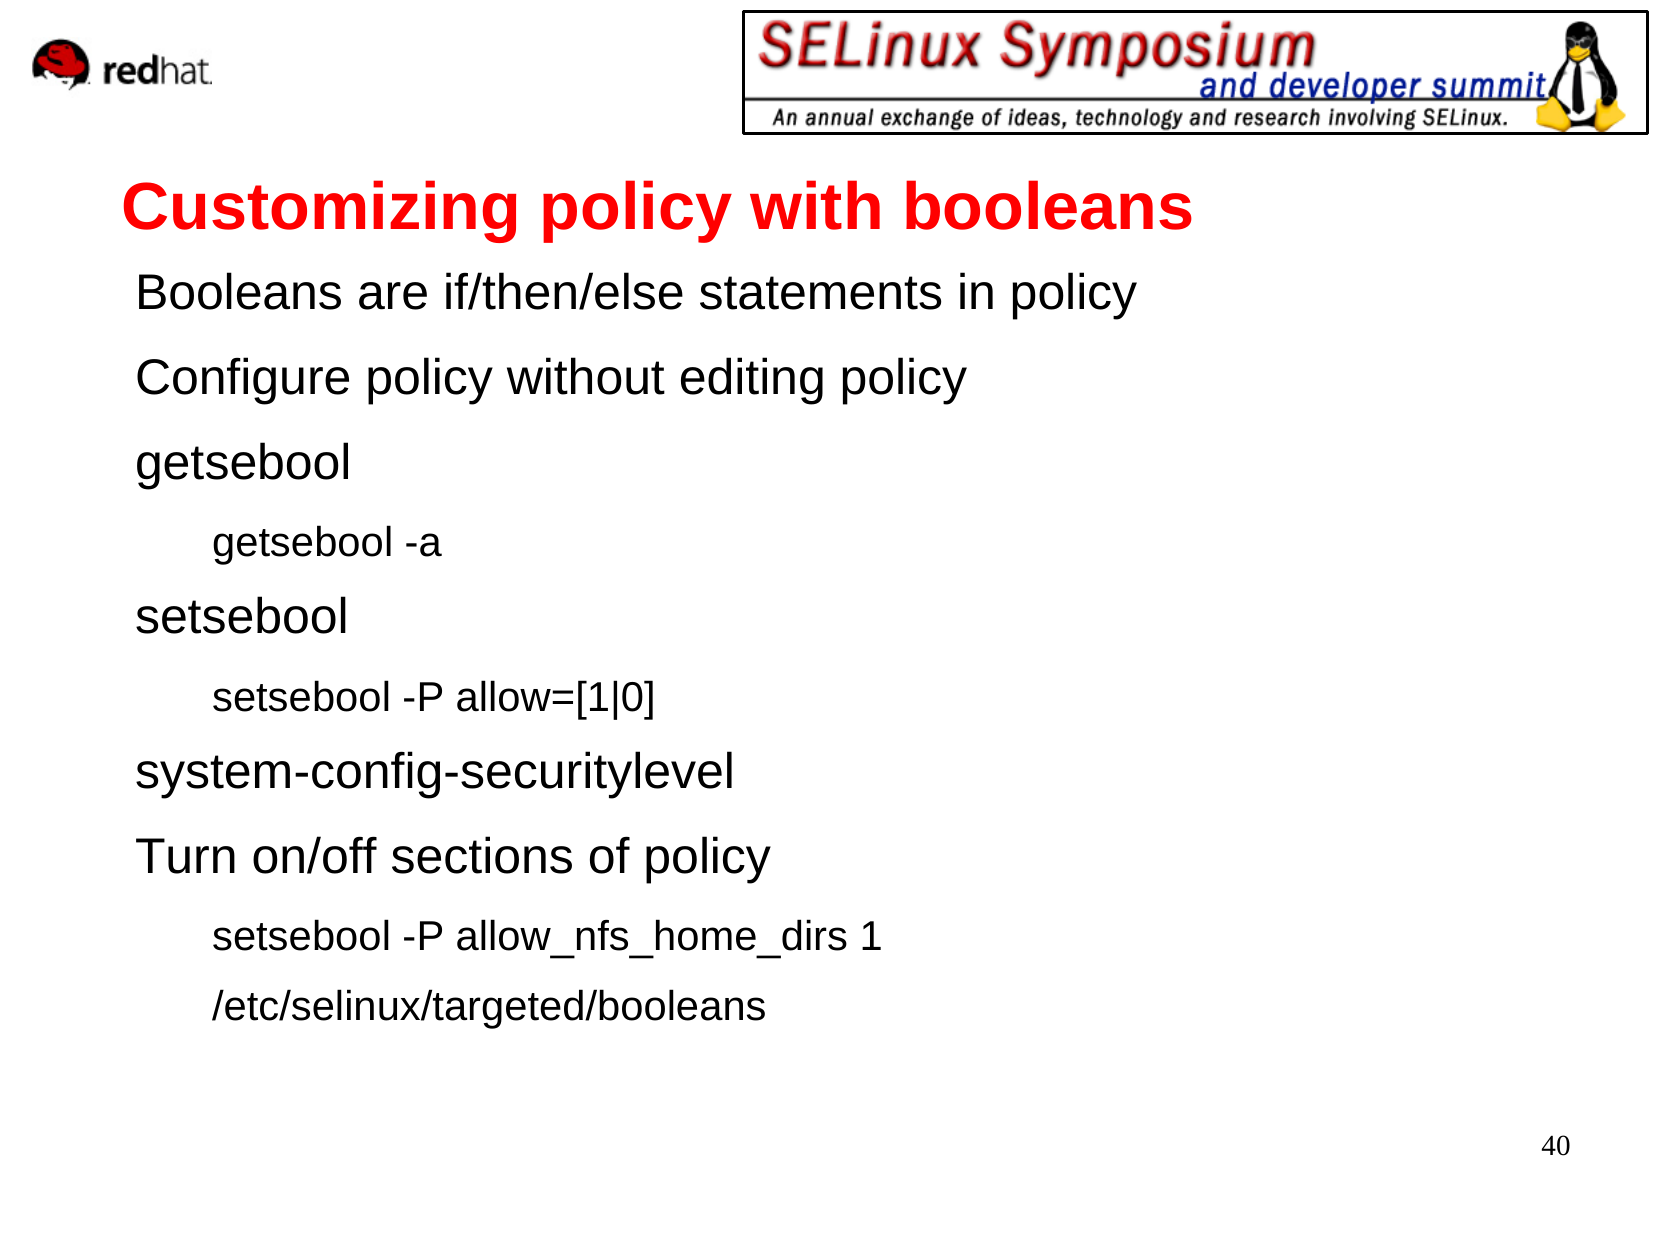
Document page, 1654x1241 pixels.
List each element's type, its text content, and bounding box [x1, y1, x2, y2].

picture [31, 37, 212, 98]
list Booleans are if/then/else statements in policy Configure policy without editing policy getsebool getsebool -a setsebool setsebool -P allow=[1|0] system-config-securitylevel Turn on/off sections of policy setsebool -P allow_nfs_home_dirs 1 /etc/selinux/targeted/booleans [117, 264, 1530, 1203]
picture [745, 13, 1646, 132]
title Customizing policy with booleans [121, 102, 1534, 310]
